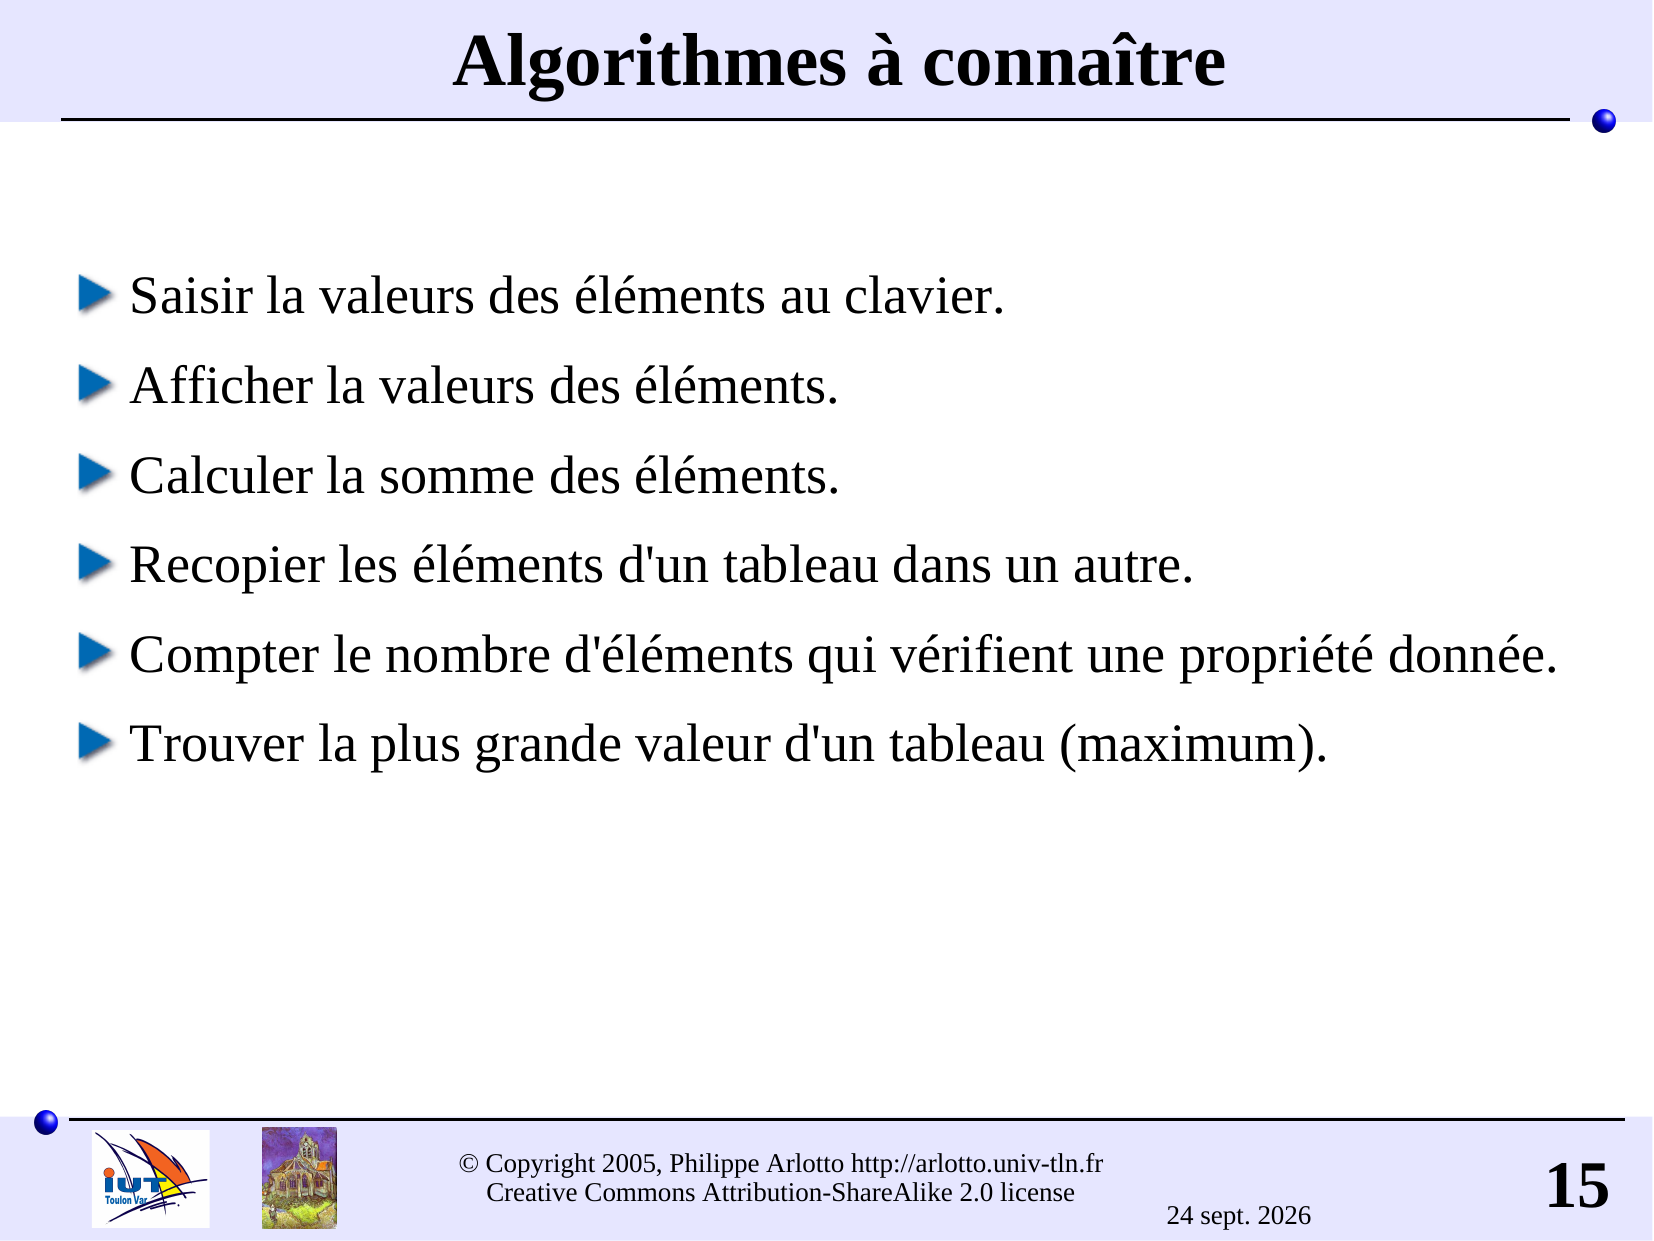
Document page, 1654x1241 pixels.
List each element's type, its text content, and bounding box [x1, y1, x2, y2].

picture [262, 1127, 337, 1229]
title Algorithmes à connaître [95, 11, 1585, 110]
list Saisir la valeurs des éléments au clavier. Afficher la valeurs des éléments. Calculer la somme des éléments. Recopier les éléments d'un tableau dans un autre. Compter le nombre d'éléments qui vérifient une propriété donnée. Trouver la plus grande valeur d'un tableau (maximum). [59, 265, 1565, 934]
